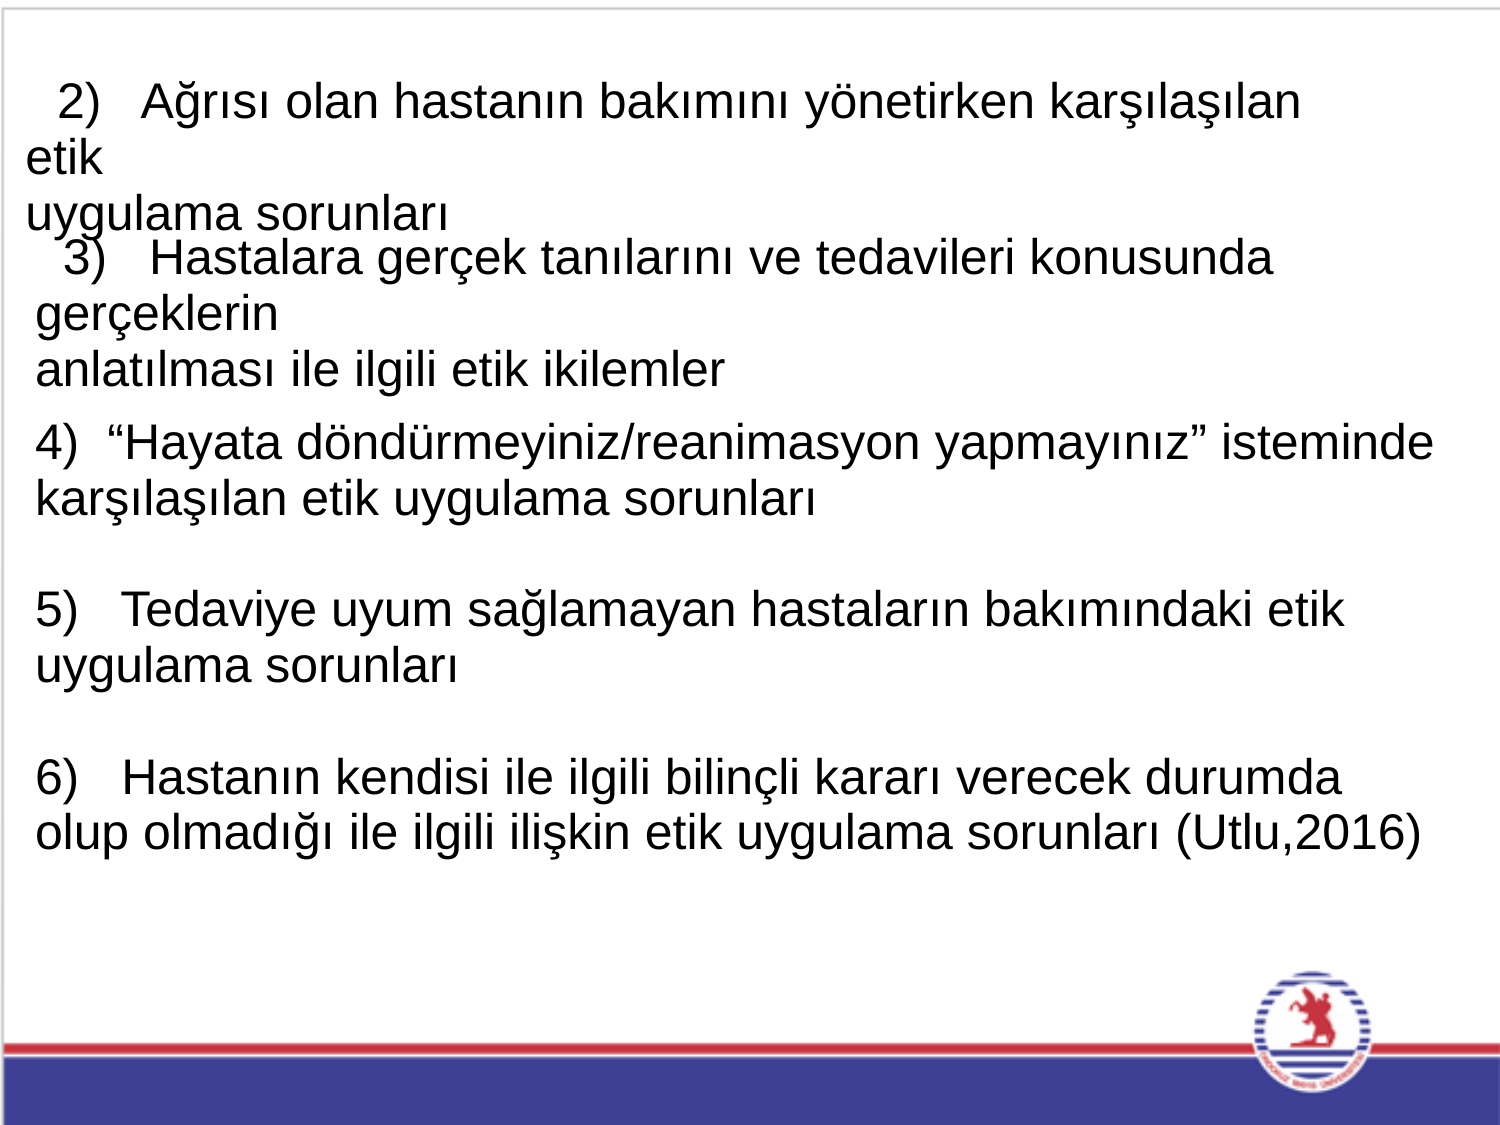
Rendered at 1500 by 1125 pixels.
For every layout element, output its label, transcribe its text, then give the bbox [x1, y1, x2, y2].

text_box 2) Ağrısı olan hastanın bakımını yönetirken karşılaşılan etik uygulama sorunları [10, 65, 1371, 135]
text_box 4) “Hayata döndürmeyiniz/reanimasyon yapmayınız” isteminde karşılaşılan etik uygulama sorunları 5) Tedaviye uyum sağlamayan hastaların bakımındaki etik uygulama sorunları 6) Hastanın kendisi ile ilgili bilinçli kararı verecek durumda olup olmadığı ile ilgili ilişkin etik uygulama sorunları (Utlu,2016) [20, 295, 1462, 891]
text_box 3) Hastalara gerçek tanılarını ve tedavileri konusunda gerçeklerin anlatılması ile ilgili etik ikilemler [20, 222, 1371, 322]
